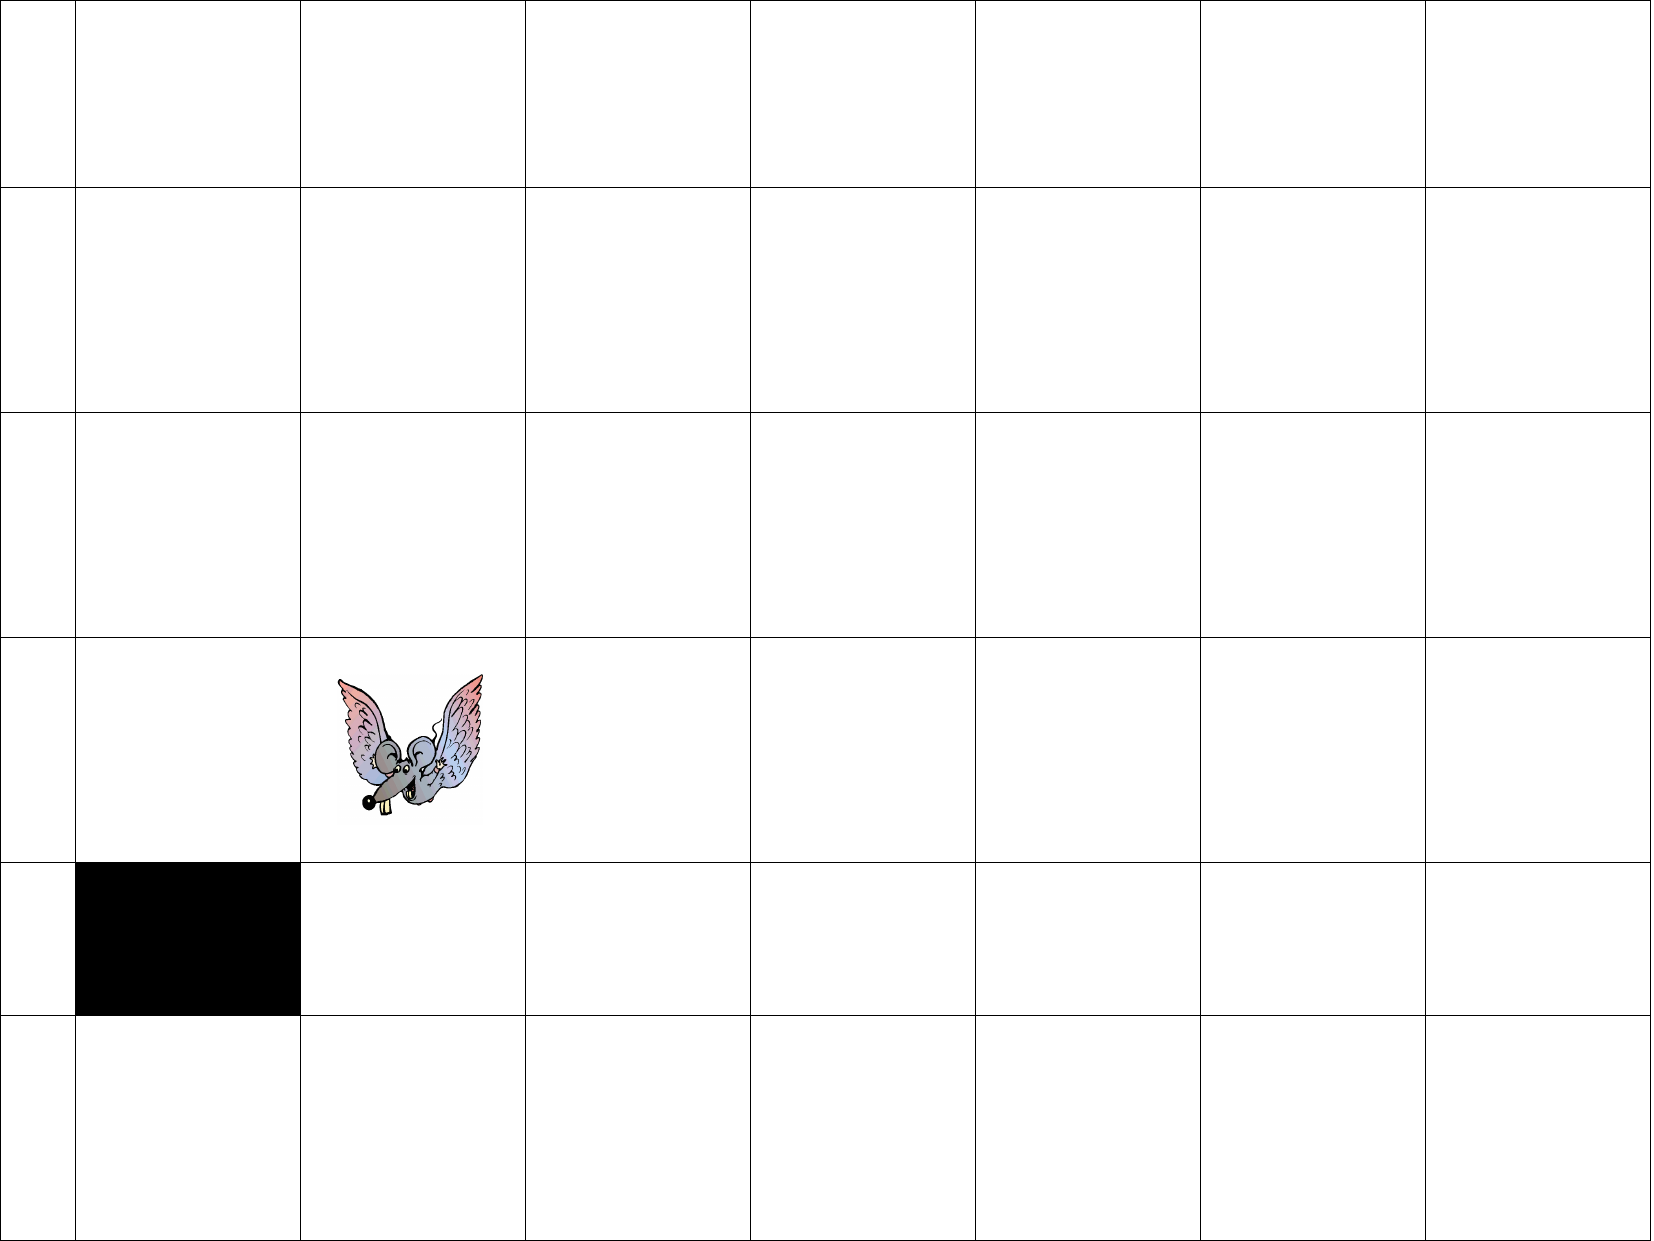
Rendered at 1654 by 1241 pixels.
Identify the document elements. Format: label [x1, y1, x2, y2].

picture [337, 674, 483, 826]
text_box [0, 0, 1651, 1241]
